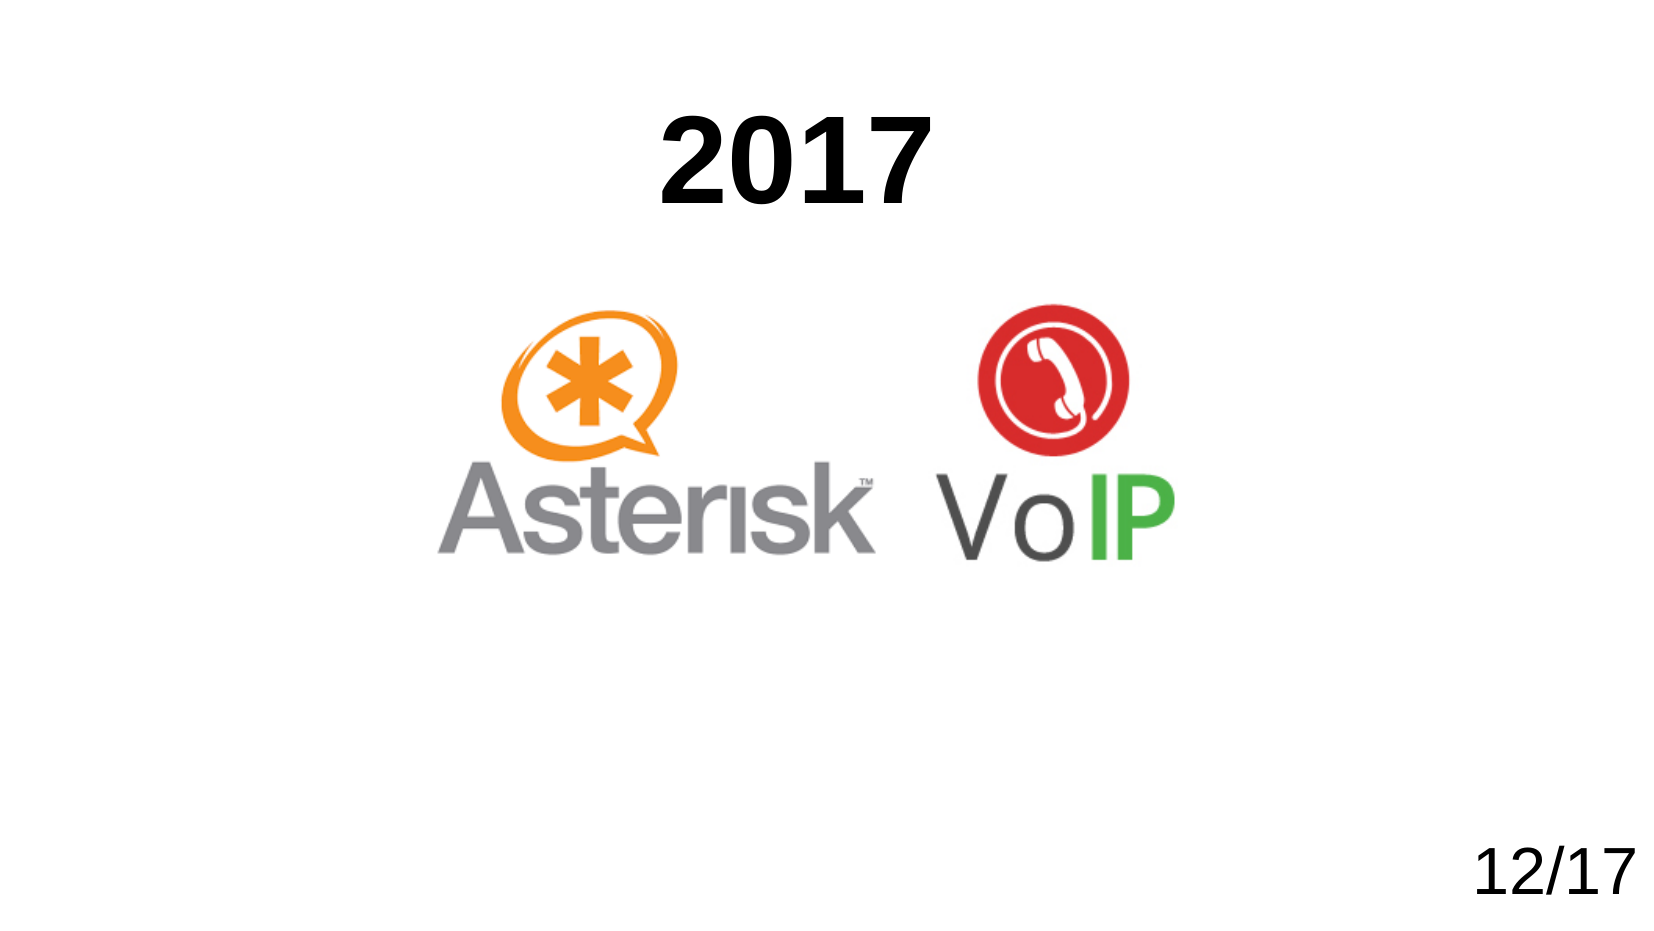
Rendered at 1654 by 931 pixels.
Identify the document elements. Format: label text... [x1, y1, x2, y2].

text_box 2017 [592, 82, 1003, 238]
picture [405, 298, 1181, 568]
text_box <número>/17 [1429, 826, 1654, 917]
